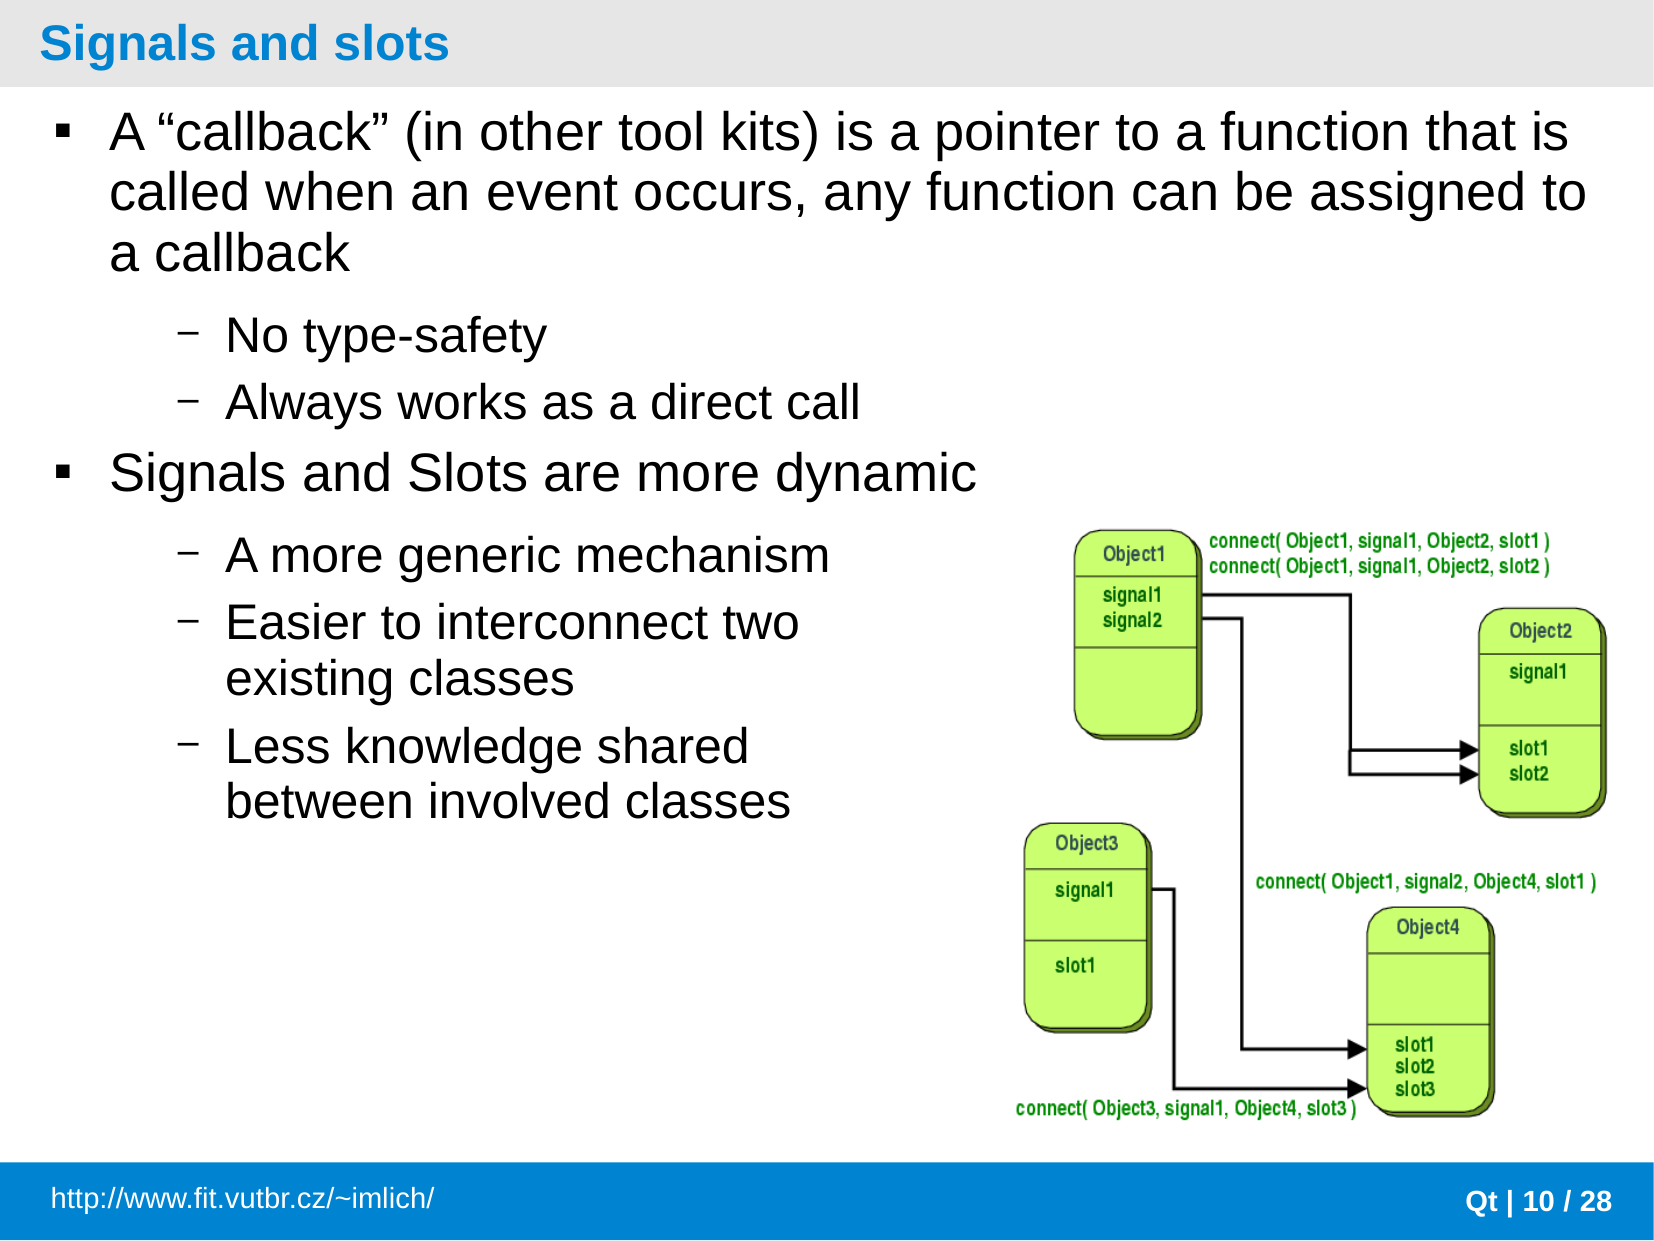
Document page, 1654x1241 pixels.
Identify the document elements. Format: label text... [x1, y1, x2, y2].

list A “callback” (in other tool kits) is a pointer to a function that is called when an event occurs, any function can be assigned to a callback No type-safety Always works as a direct call Signals and Slots are more dynamic A more generic mechanism Easier to interconnect two existing classes Less knowledge shared between involved classes [38, 101, 1616, 1126]
picture [1012, 524, 1613, 1126]
title Signals and slots [39, 5, 1615, 81]
